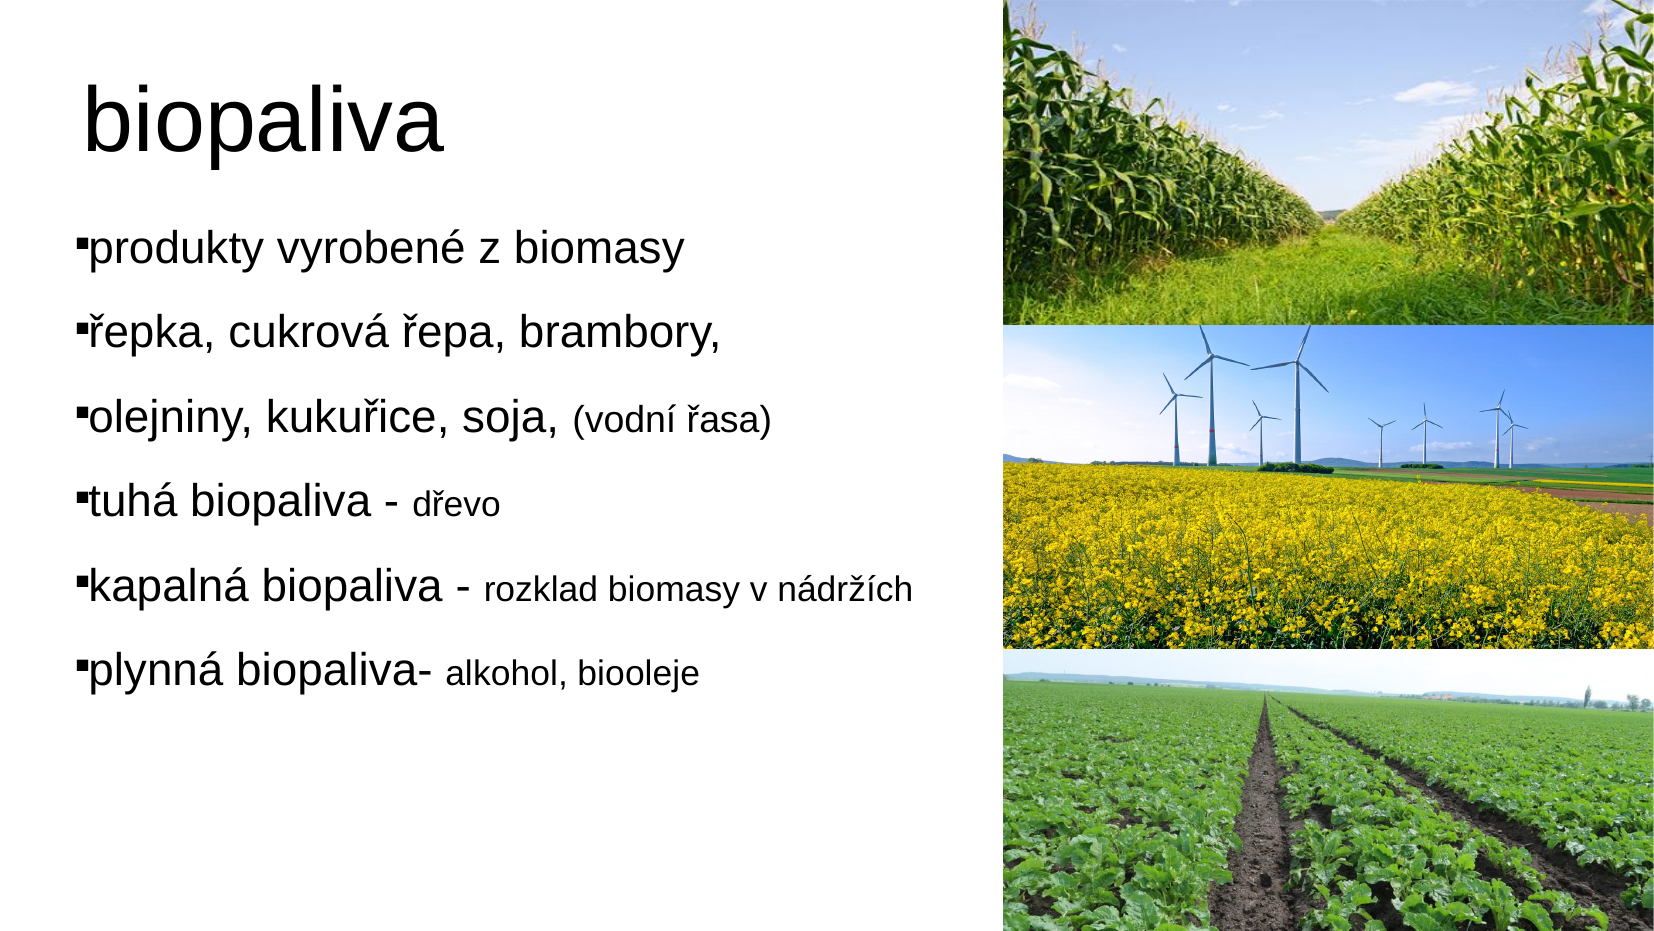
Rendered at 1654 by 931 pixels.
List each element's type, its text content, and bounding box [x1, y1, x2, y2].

title biopaliva [82, 37, 1003, 193]
picture [1003, 0, 1654, 931]
list produkty vyrobené z biomasy řepka, cukrová řepa, brambory, olejniny, kukuřice, soja, (vodní řasa) tuhá biopaliva - dřevo kapalná biopaliva - rozklad biomasy v nádržích plynná biopaliva- alkohol, biooleje [76, 217, 1003, 758]
